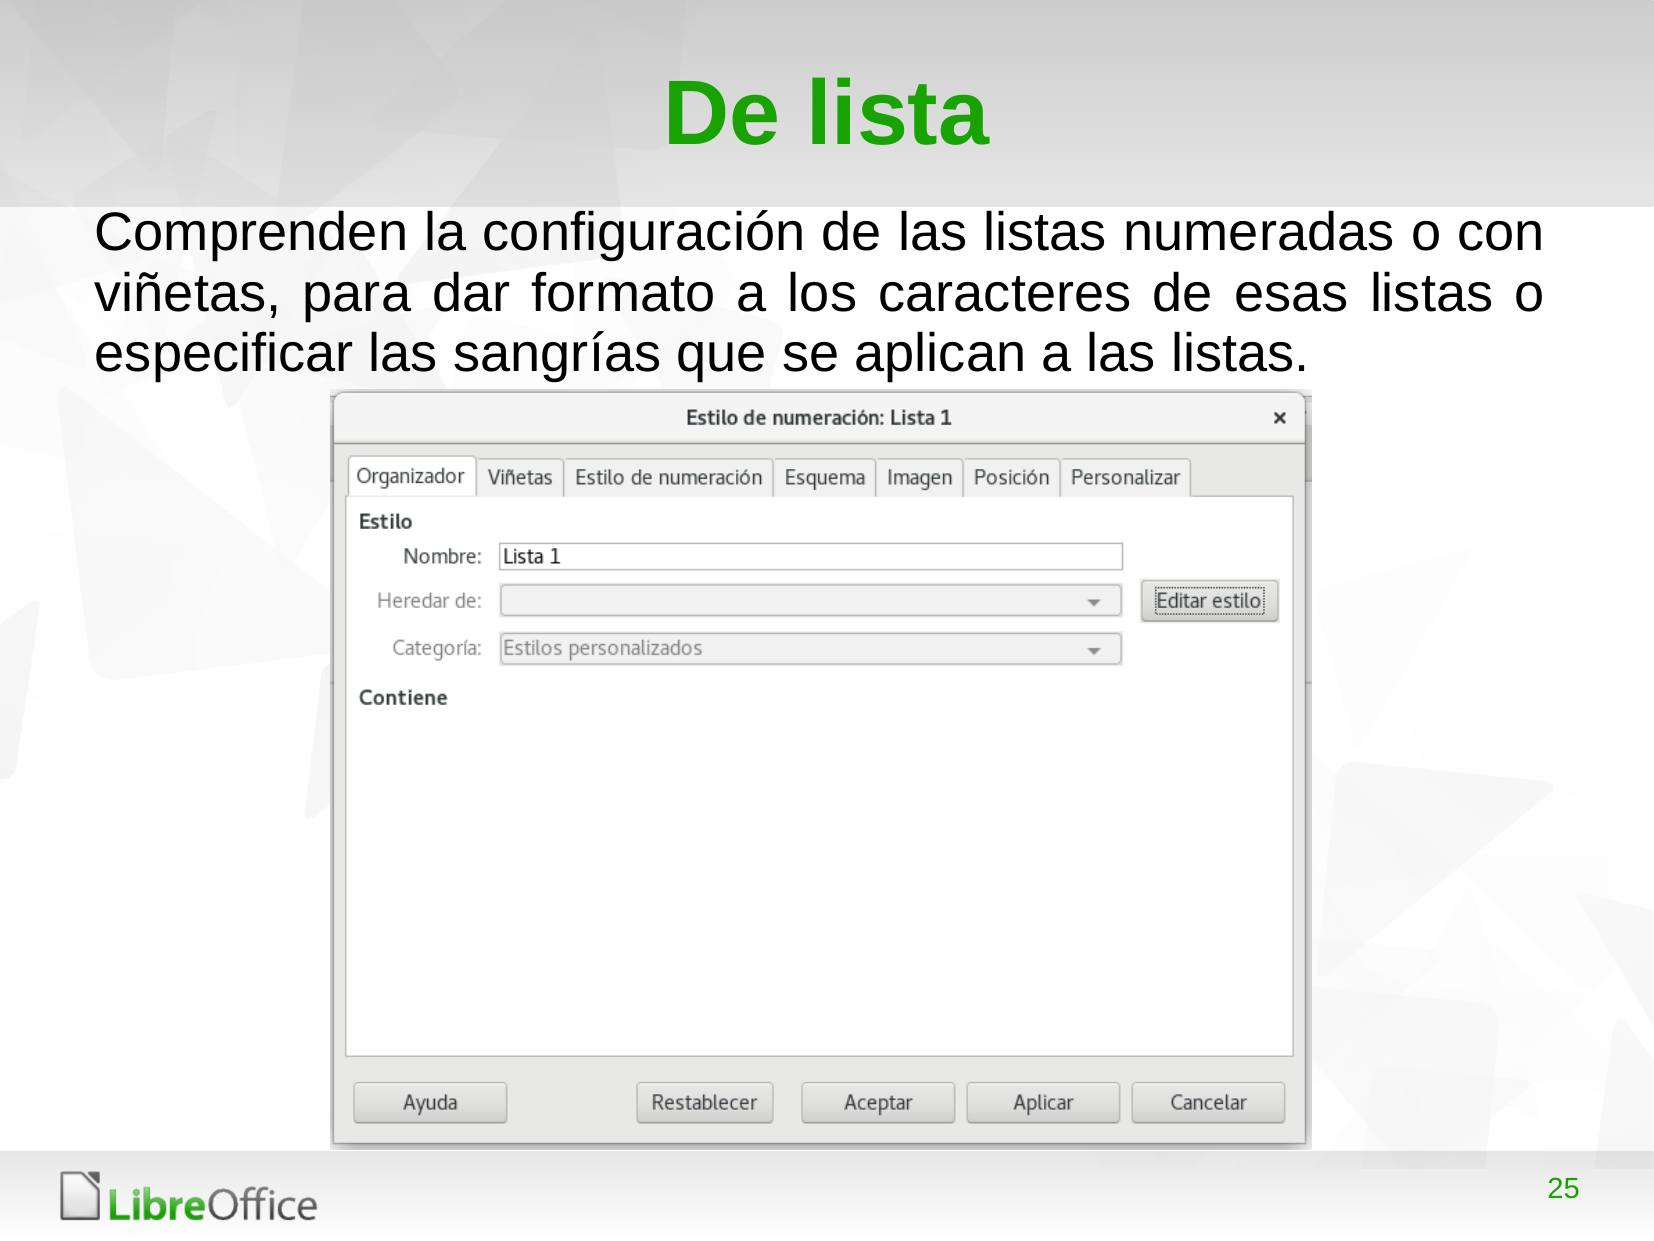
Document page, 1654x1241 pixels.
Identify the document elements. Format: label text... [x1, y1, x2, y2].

list Comprenden la configuración de las listas numeradas o con viñetas, para dar formato a los caracteres de esas listas o especificar las sangrías que se aplican a las listas. [94, 201, 1548, 408]
title De lista [82, 49, 1571, 178]
picture [0, 0, 1654, 1169]
picture [41, 1152, 337, 1240]
